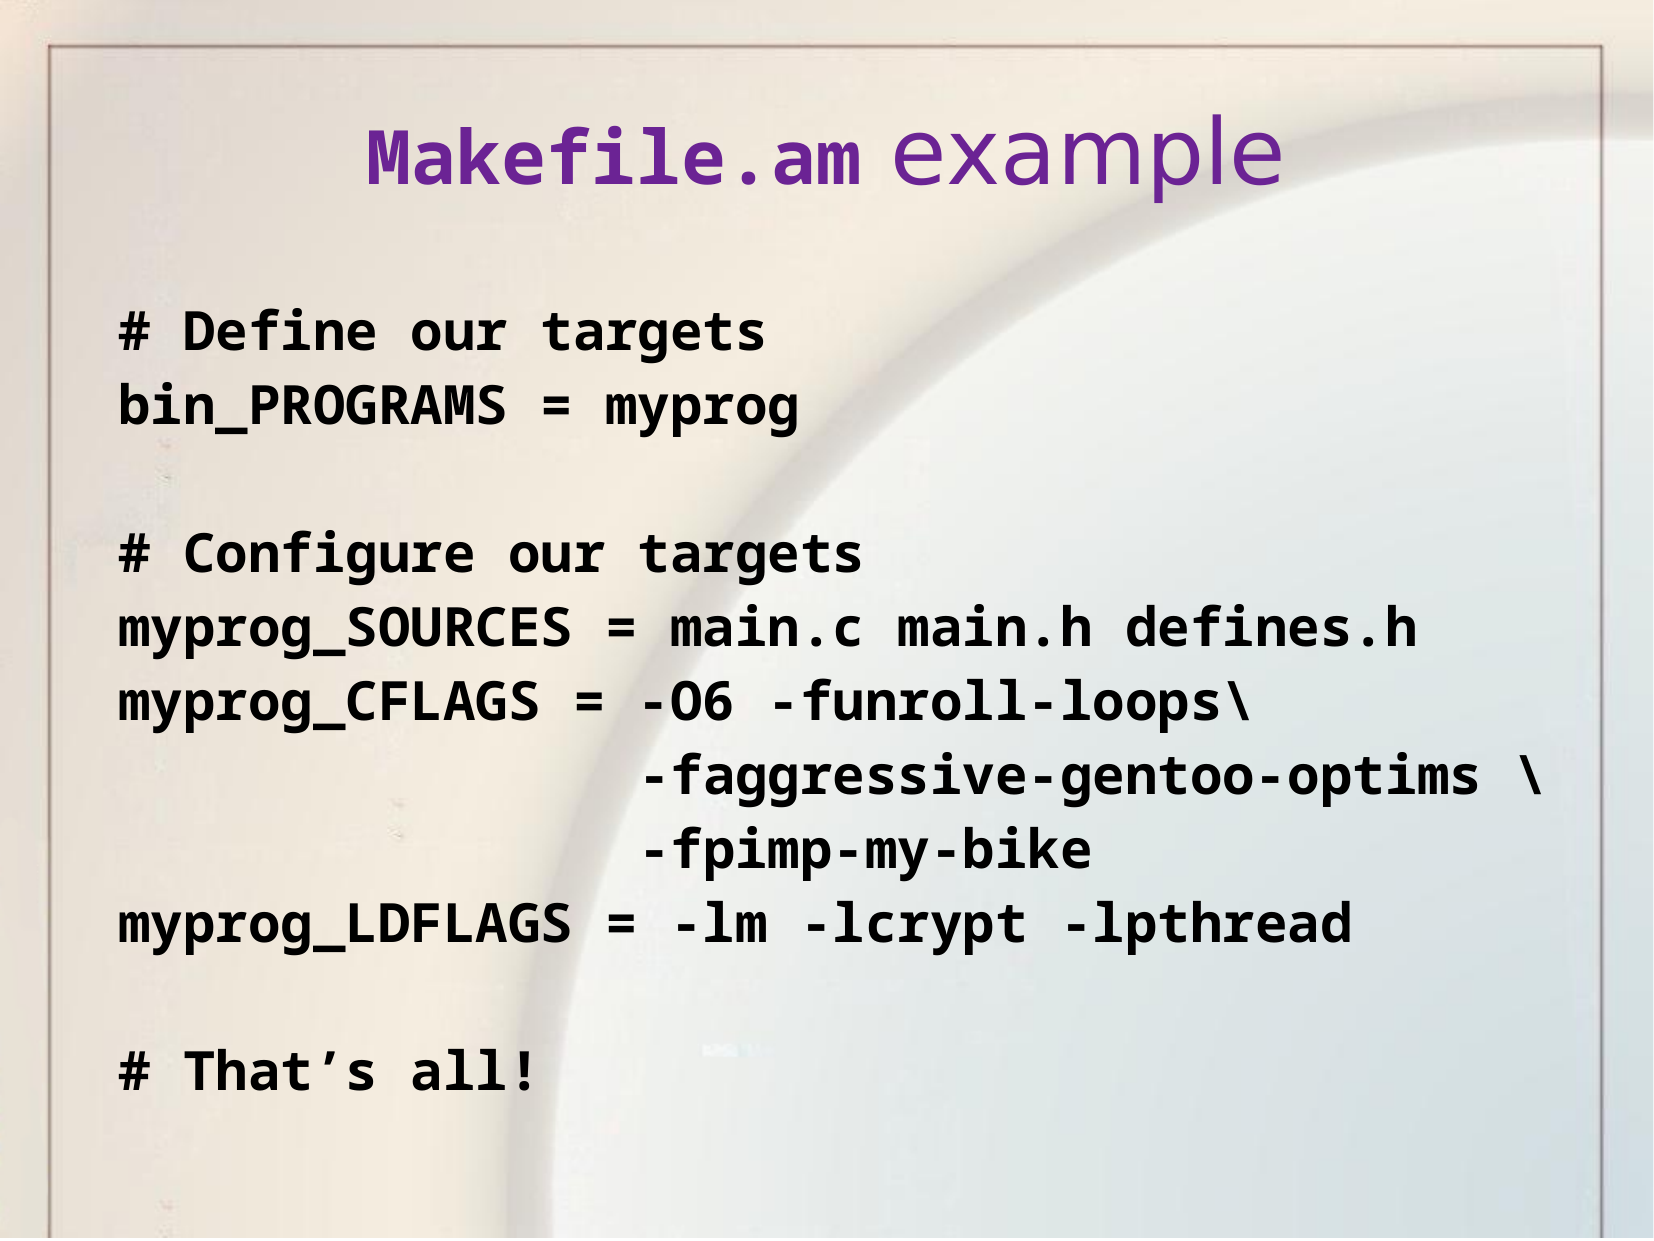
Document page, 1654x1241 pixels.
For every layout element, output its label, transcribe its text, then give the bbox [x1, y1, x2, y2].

subtitle # Define our targets bin_PROGRAMS = myprog # Configure our targets myprog_SOURCES = main.c main.h defines.h myprog_CFLAGS = -O6 -funroll-loops\ -faggressive-gentoo-optims \ -fpimp-my-bike myprog_LDFLAGS = -lm -lcrypt -lpthread # That’s all! [82, 245, 1571, 1154]
title Makefile.am example [82, 49, 1571, 245]
picture [0, 0, 1654, 1238]
